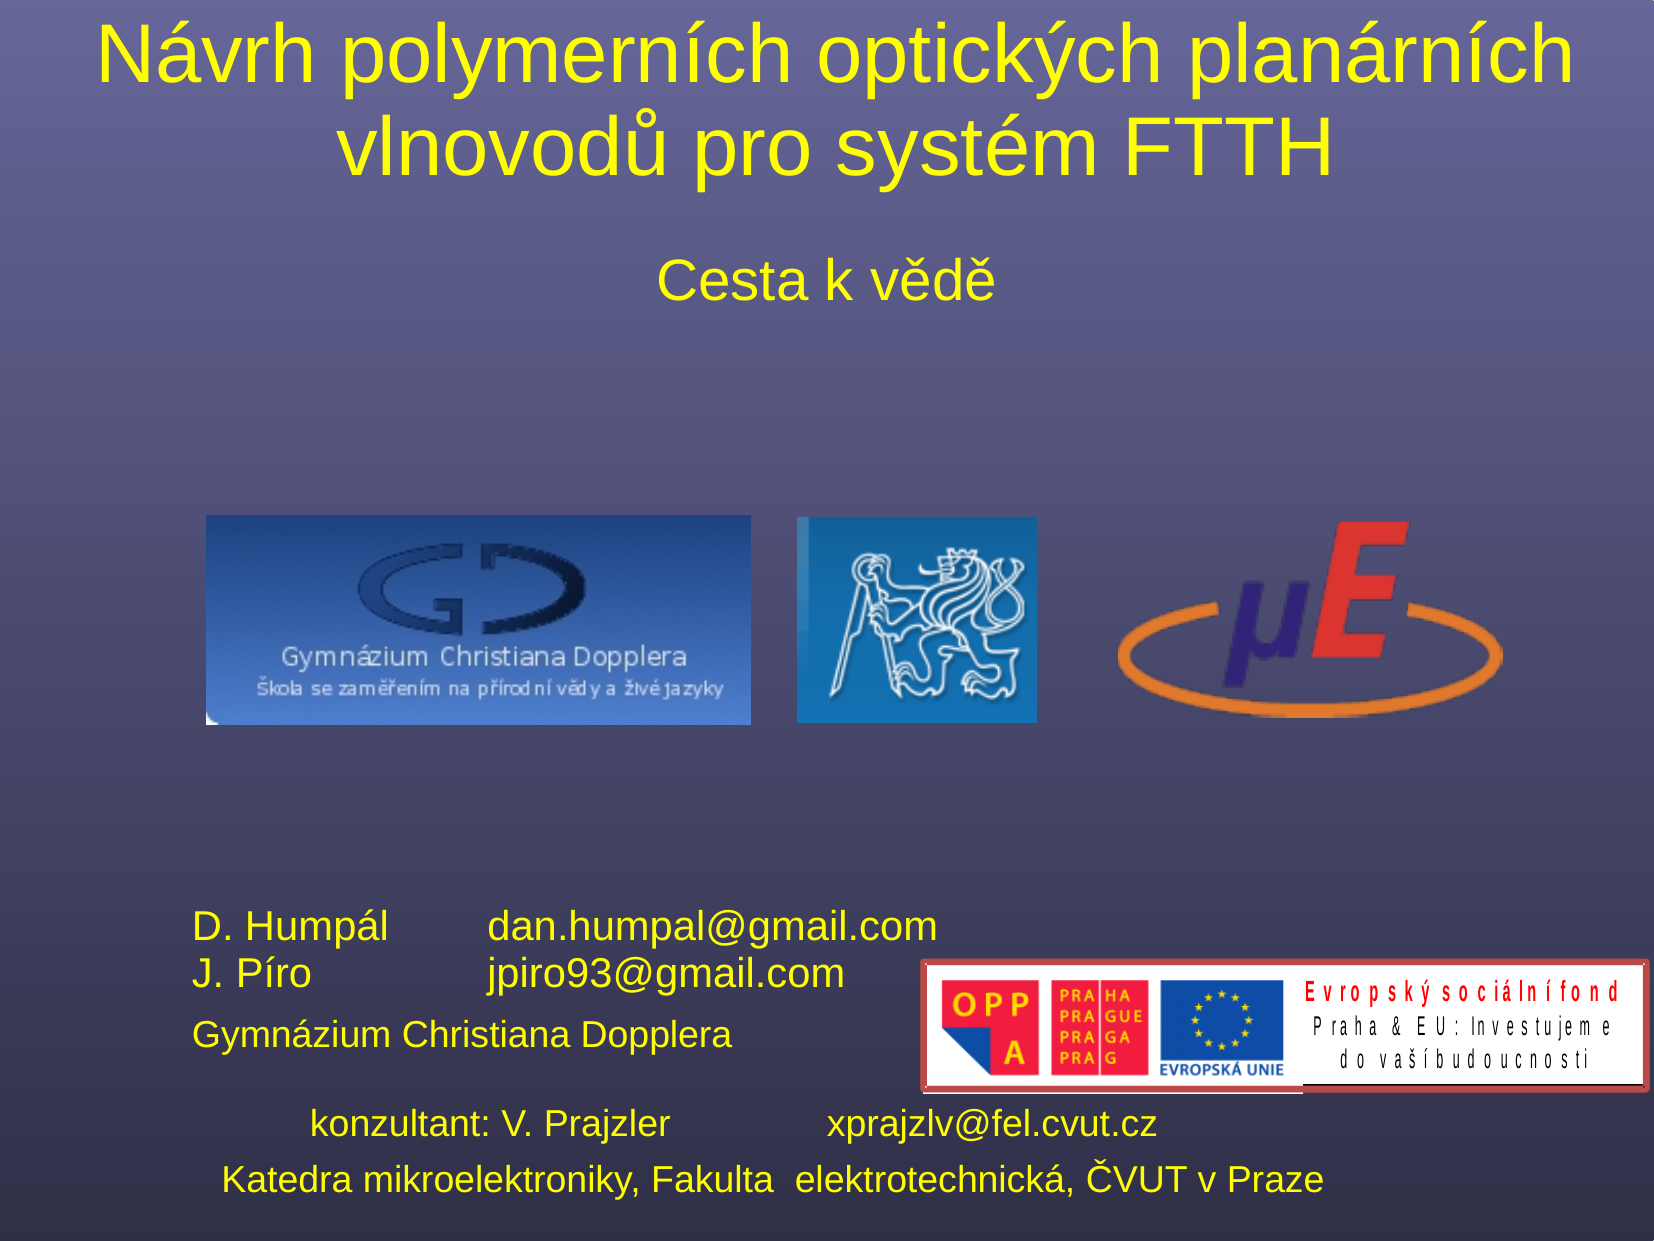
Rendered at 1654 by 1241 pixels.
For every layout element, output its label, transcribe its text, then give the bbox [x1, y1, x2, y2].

text_box Gymnázium Christiana Dopplera [177, 1006, 768, 1063]
text_box Katedra mikroelektroniky, Fakulta elektrotechnická, ČVUT v Praze [206, 1151, 1359, 1209]
picture [919, 957, 1653, 1094]
picture [797, 517, 1037, 723]
text_box D. Humpál dan.humpal@gmail.com J. Píro jpiro93@gmail.com [177, 895, 1447, 1004]
title Cesta k vědě [520, 240, 1133, 320]
text_box konzultant: V. Prajzler xprajzlv@fel.cvut.cz [295, 1094, 1270, 1151]
text_box Návrh polymerních optických planárních vlnovodů pro systém FTTH [32, 0, 1640, 201]
picture [1118, 522, 1503, 719]
picture [206, 515, 751, 725]
